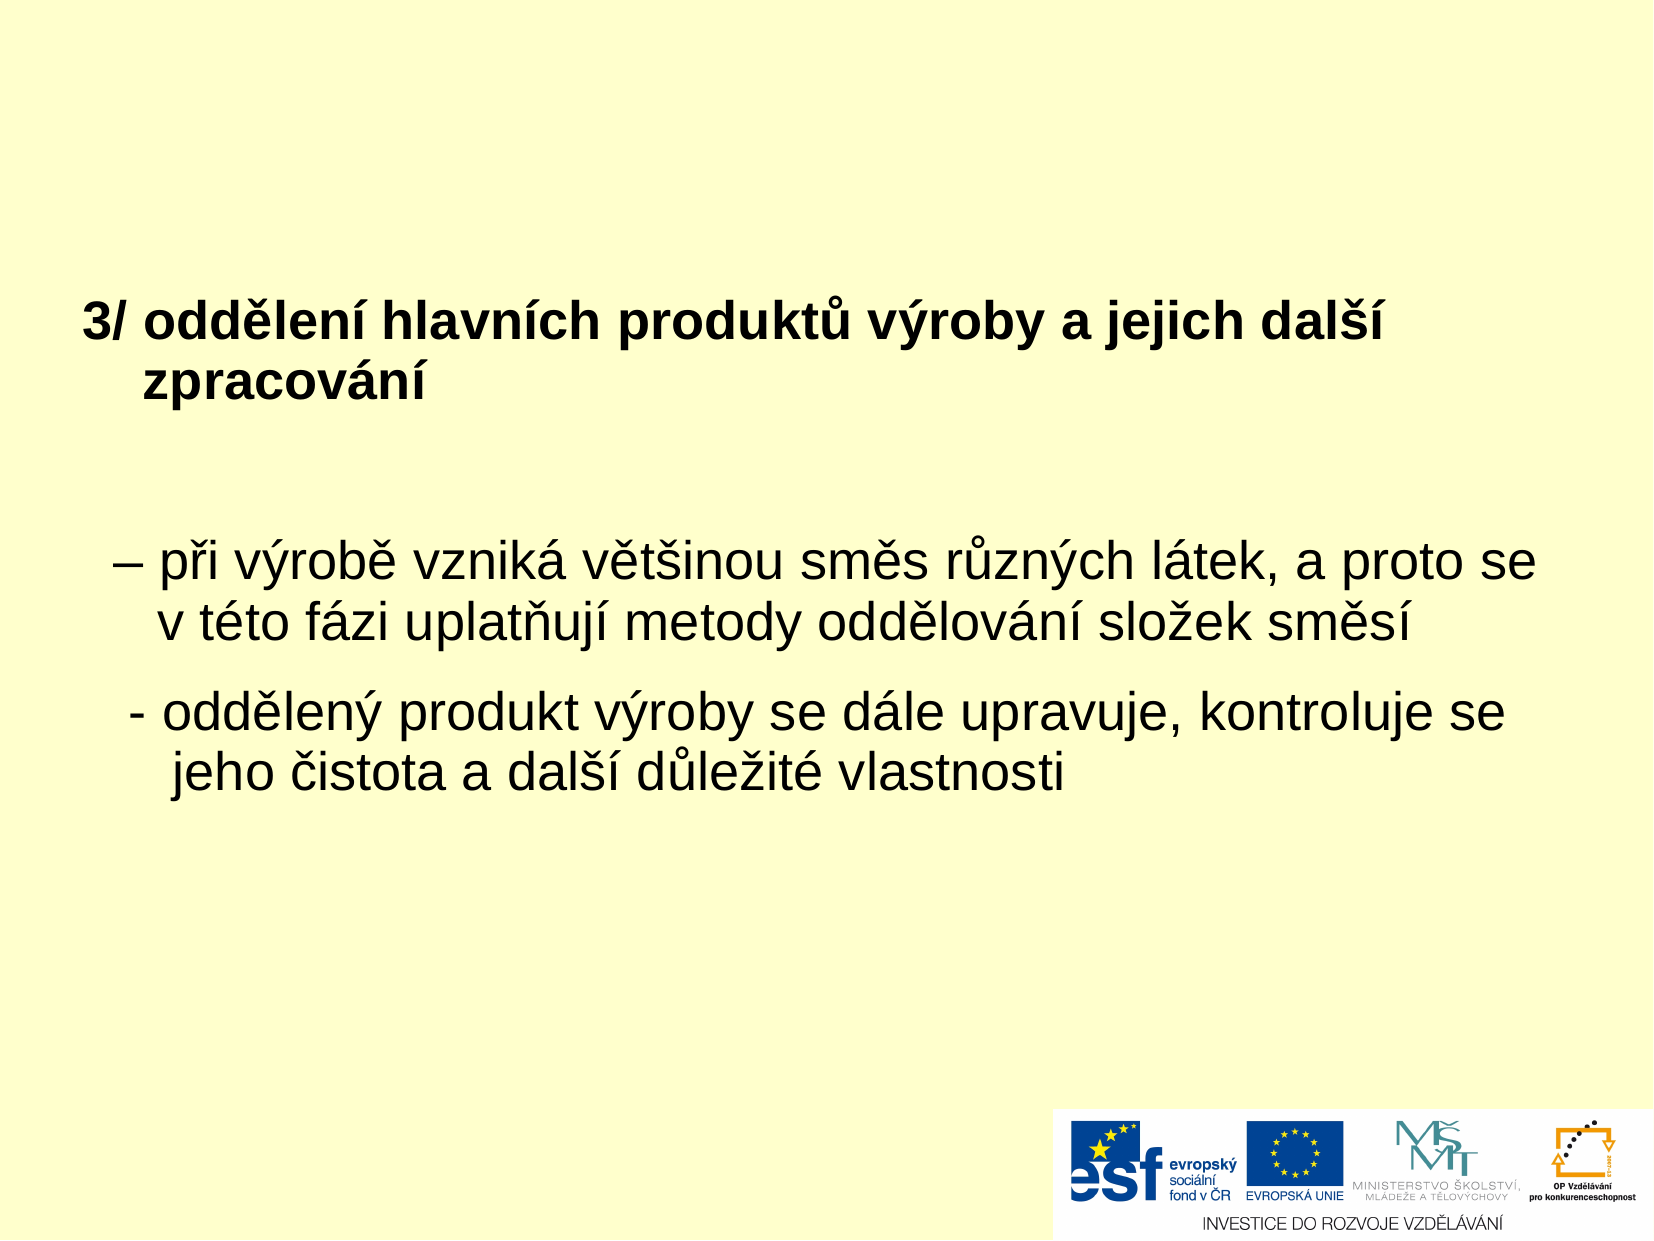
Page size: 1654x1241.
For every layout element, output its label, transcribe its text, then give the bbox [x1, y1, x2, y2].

list 3/ oddělení hlavních produktů výroby a jejich další zpracování – při výrobě vzniká většinou směs různých látek, a proto se v této fázi uplatňují metody oddělování složek směsí - oddělený produkt výroby se dále upravuje, kontroluje se jeho čistota a další důležité vlastnosti [82, 290, 1571, 1109]
picture [1053, 1109, 1654, 1241]
